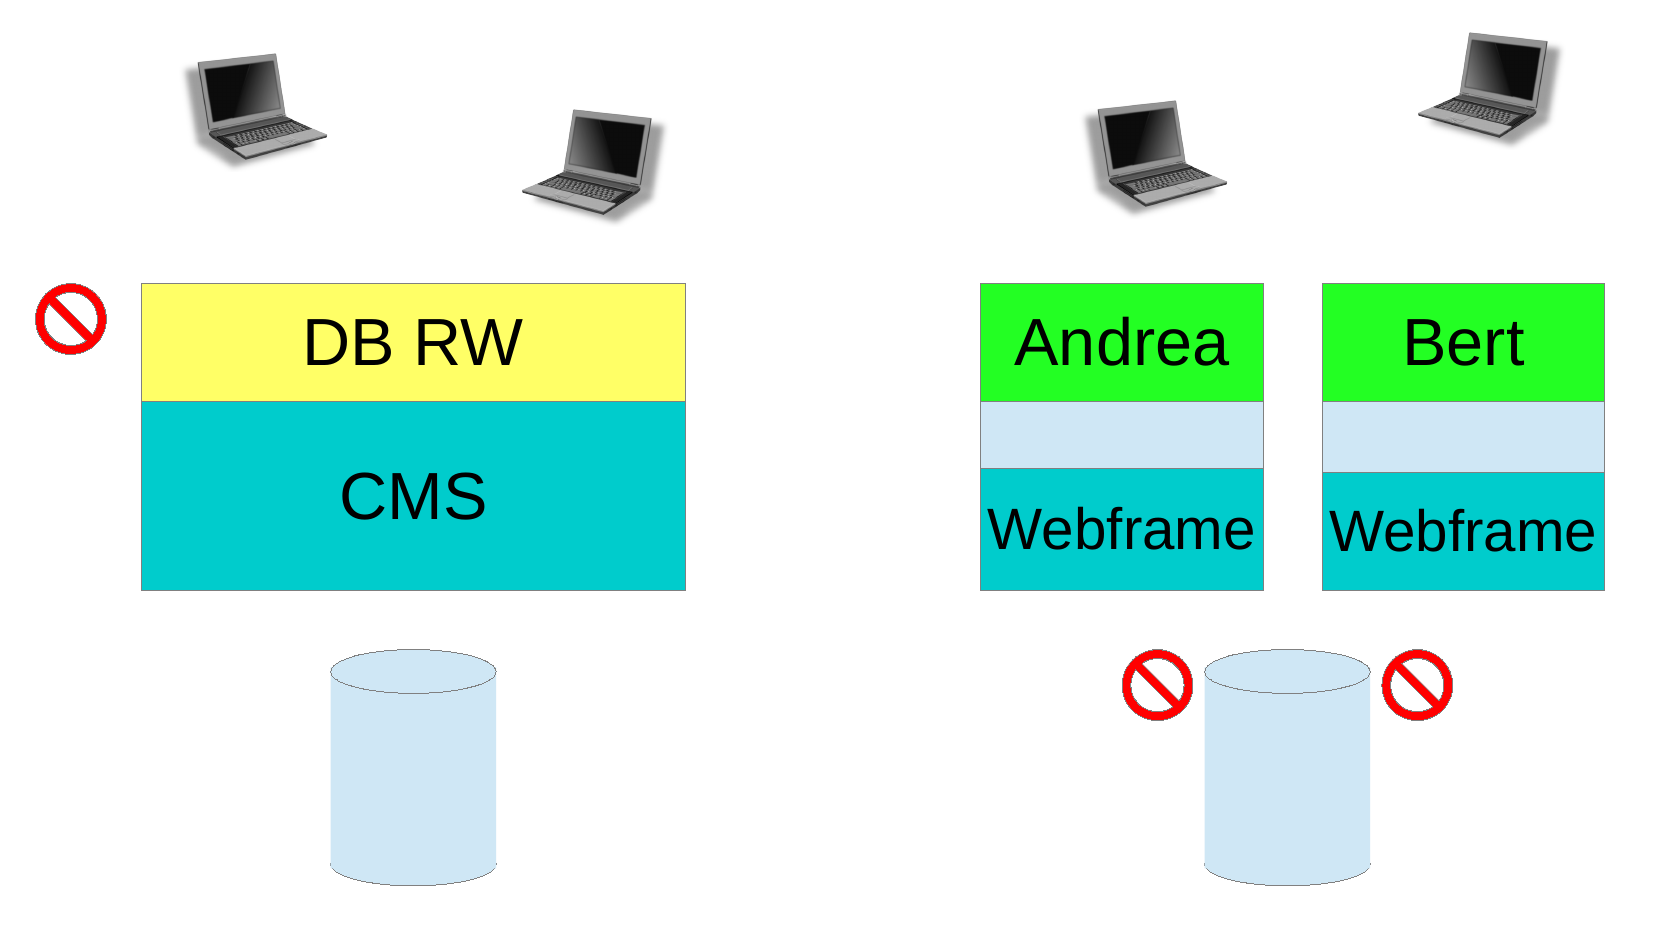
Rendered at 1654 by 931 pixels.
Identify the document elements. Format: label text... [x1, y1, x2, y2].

text_box [1122, 649, 1193, 721]
text_box DB RW [141, 283, 686, 402]
picture [1079, 98, 1230, 219]
text_box [330, 649, 497, 886]
text_box [1381, 649, 1453, 721]
text_box Bert [1322, 283, 1605, 401]
picture [1415, 30, 1566, 150]
text_box Webframe [1322, 473, 1605, 591]
text_box CMS [141, 402, 686, 591]
text_box Andrea [980, 283, 1264, 401]
text_box Webframe [980, 469, 1264, 591]
text_box [980, 401, 1264, 469]
text_box [1204, 649, 1371, 886]
text_box [1322, 401, 1605, 473]
picture [519, 107, 670, 227]
picture [179, 51, 330, 172]
text_box [35, 283, 107, 355]
